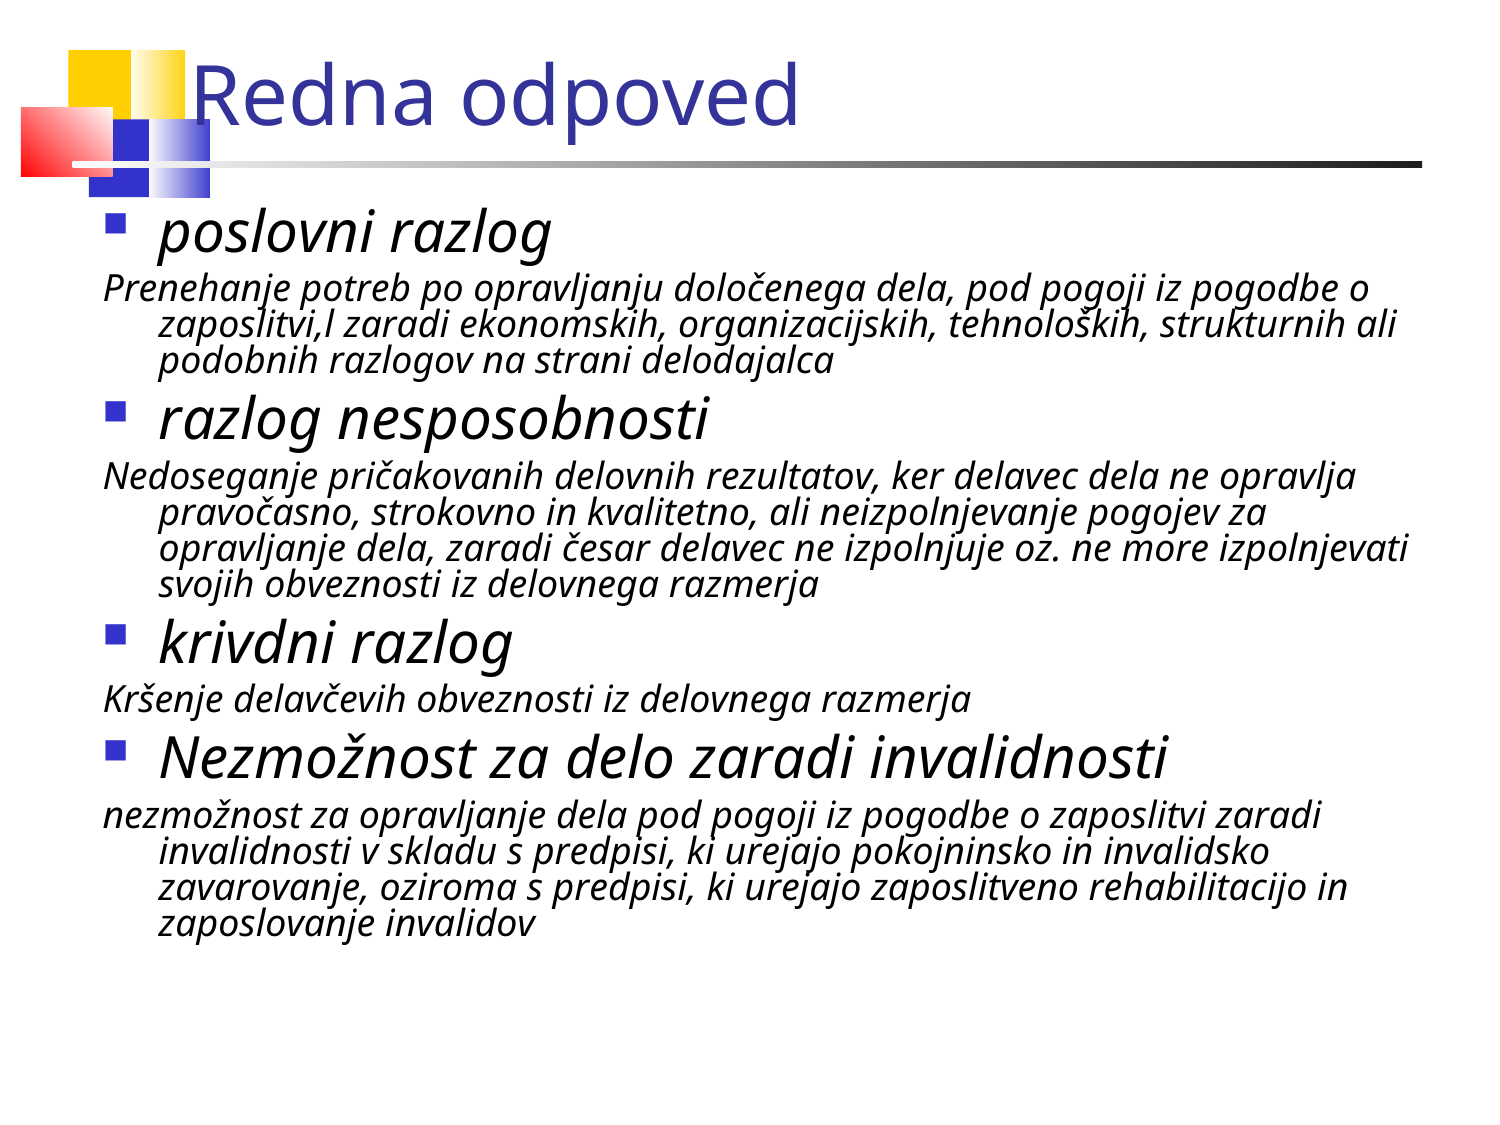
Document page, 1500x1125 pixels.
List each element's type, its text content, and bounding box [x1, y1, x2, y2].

title Redna odpoved [174, 34, 1454, 150]
list poslovni razlog Prenehanje potreb po opravljanju določenega dela, pod pogoji iz pogodbe o zaposlitvi,l zaradi ekonomskih, organizacijskih, tehnoloških, strukturnih ali podobnih razlogov na strani delodajalca razlog nesposobnosti Nedoseganje pričakovanih delovnih rezultatov, ker delavec dela ne opravlja pravočasno, strokovno in kvalitetno, ali neizpolnjevanje pogojev za opravljanje dela, zaradi česar delavec ne izpolnjuje oz. ne more izpolnjevati svojih obveznosti iz delovnega razmerja krivdni razlog Kršenje delavčevih obveznosti iz delovnega razmerja Nezmožnost za delo zaradi invalidnosti nezmožnost za opravljanje dela pod pogoji iz pogodbe o zaposlitvi zaradi invalidnosti v skladu s predpisi, ki urejajo pokojninsko in invalidsko zavarovanje, oziroma s predpisi, ki urejajo zaposlitveno rehabilitacijo in zaposlovanje invalidov [87, 200, 1469, 1007]
